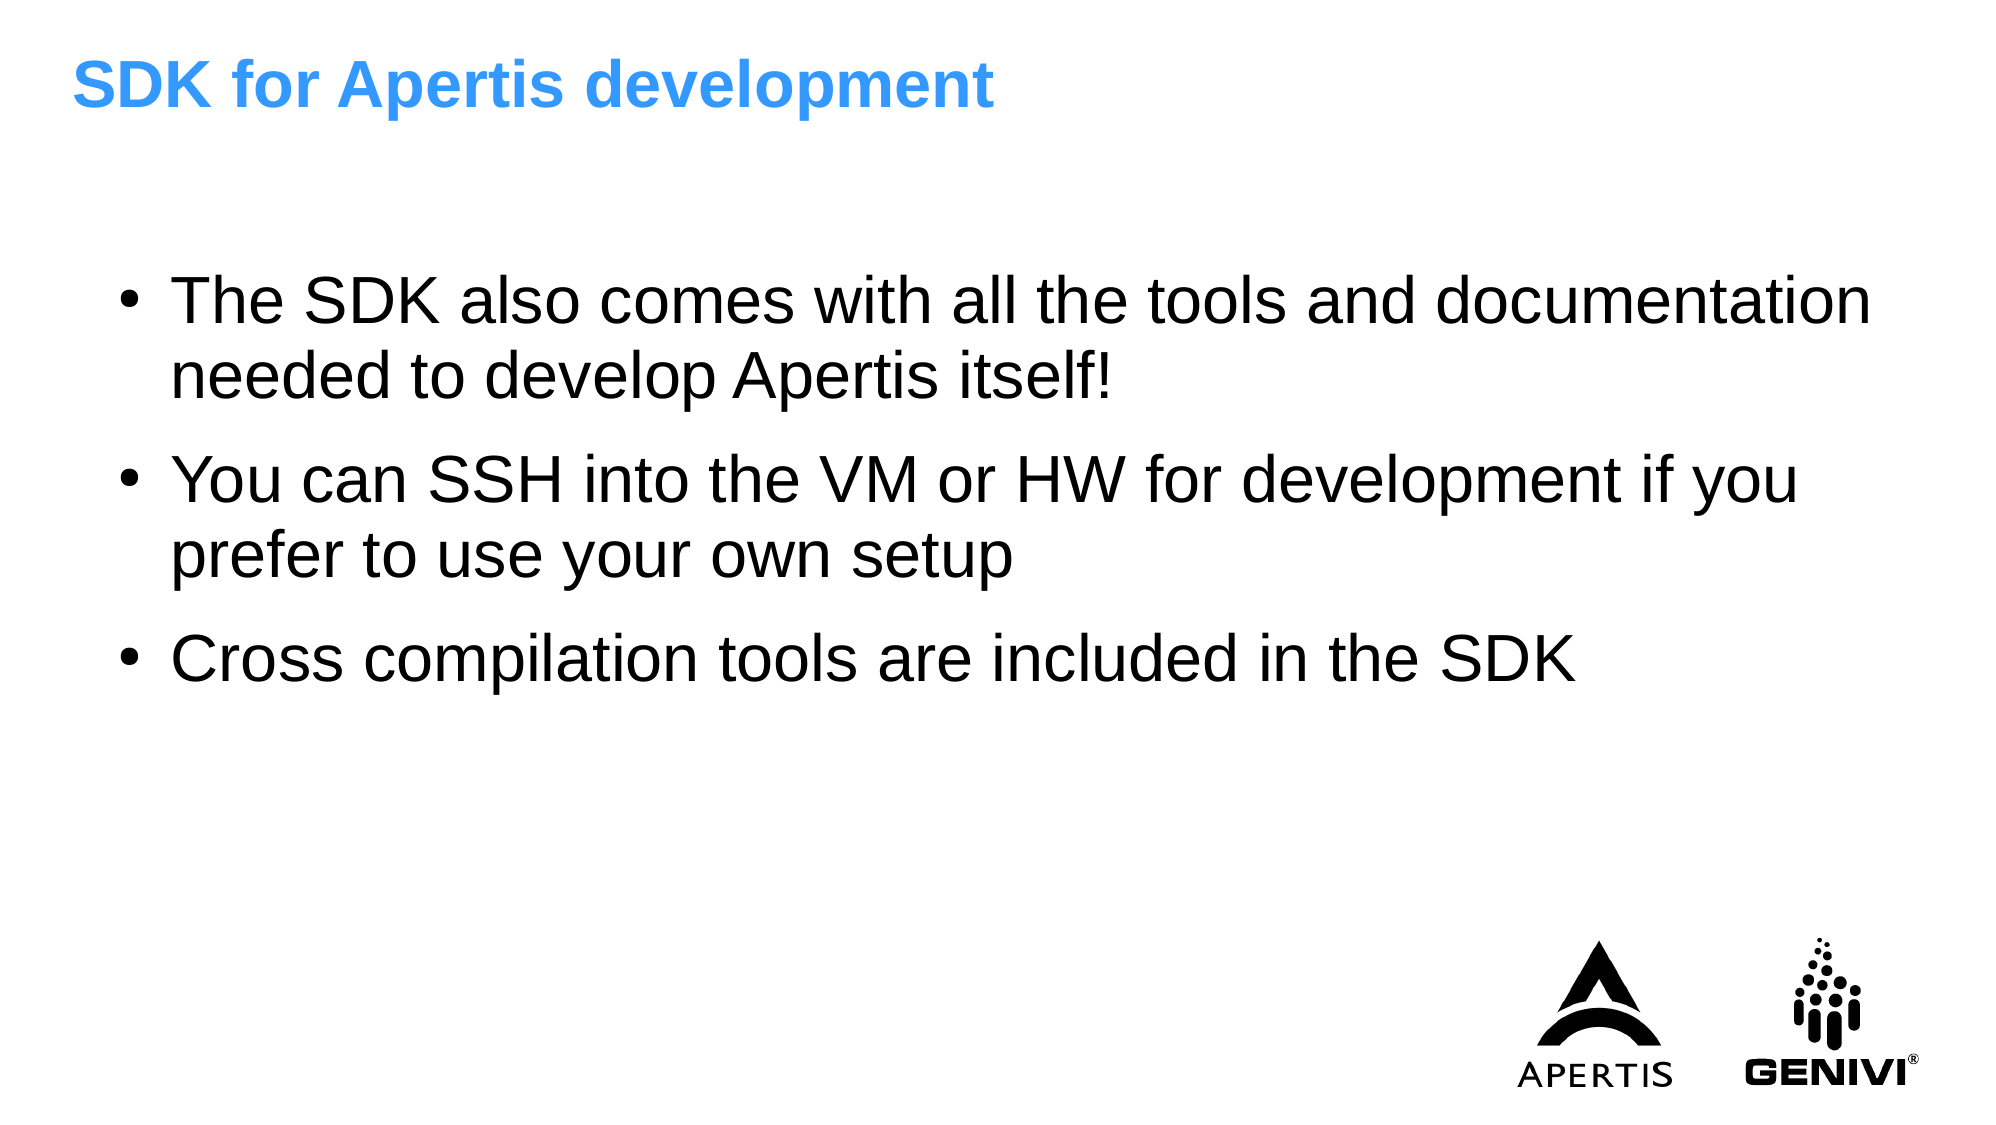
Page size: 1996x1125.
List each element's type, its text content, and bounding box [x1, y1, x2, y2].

picture [1517, 940, 1672, 1087]
title SDK for Apertis development [71, 29, 1868, 139]
list The SDK also comes with all the tools and documentation needed to develop Apertis itself! You can SSH into the VM or HW for development if you prefer to use your own setup Cross compilation tools are included in the SDK [99, 263, 1896, 916]
